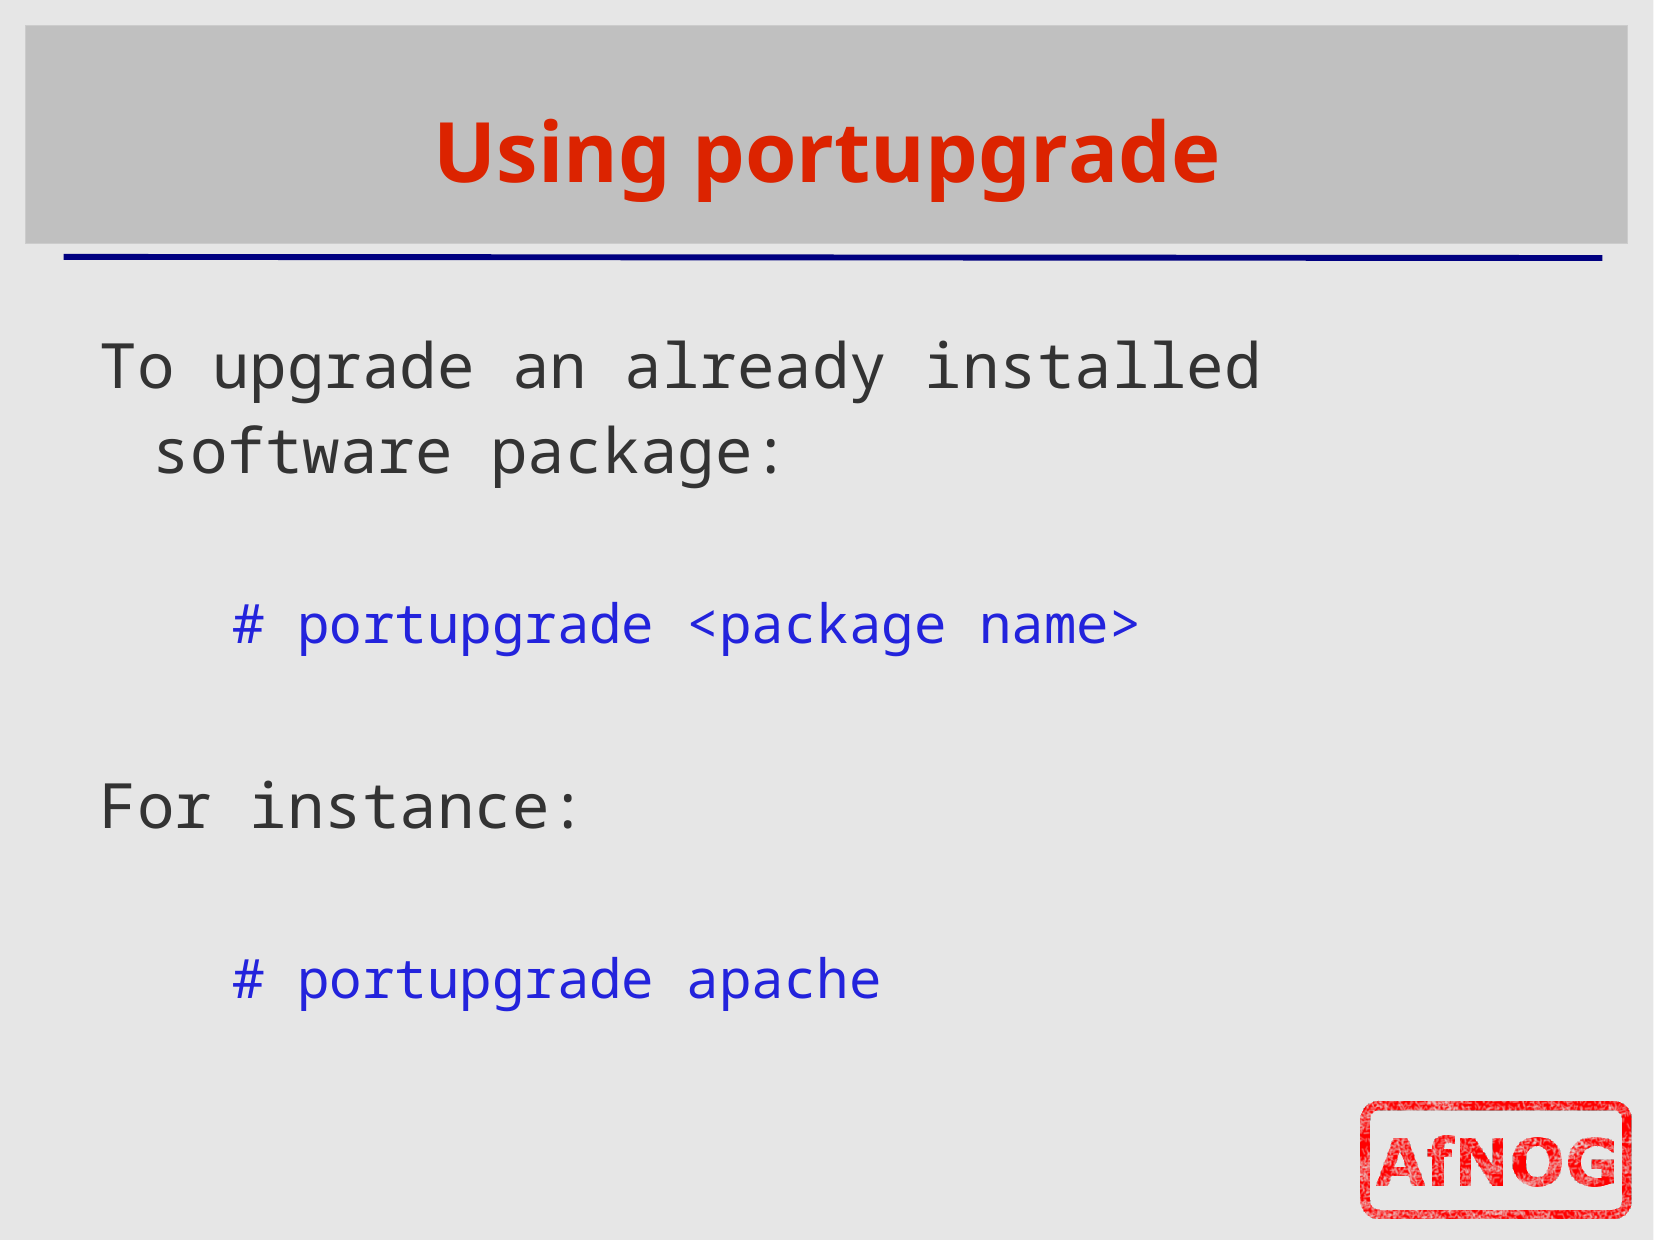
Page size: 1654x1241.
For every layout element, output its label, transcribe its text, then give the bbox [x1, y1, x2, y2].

picture [1360, 1100, 1632, 1219]
title Using portupgrade [121, 46, 1534, 254]
list To upgrade an already installed software package: # portupgrade <package name> For instance: # portupgrade apache [82, 322, 1561, 1132]
